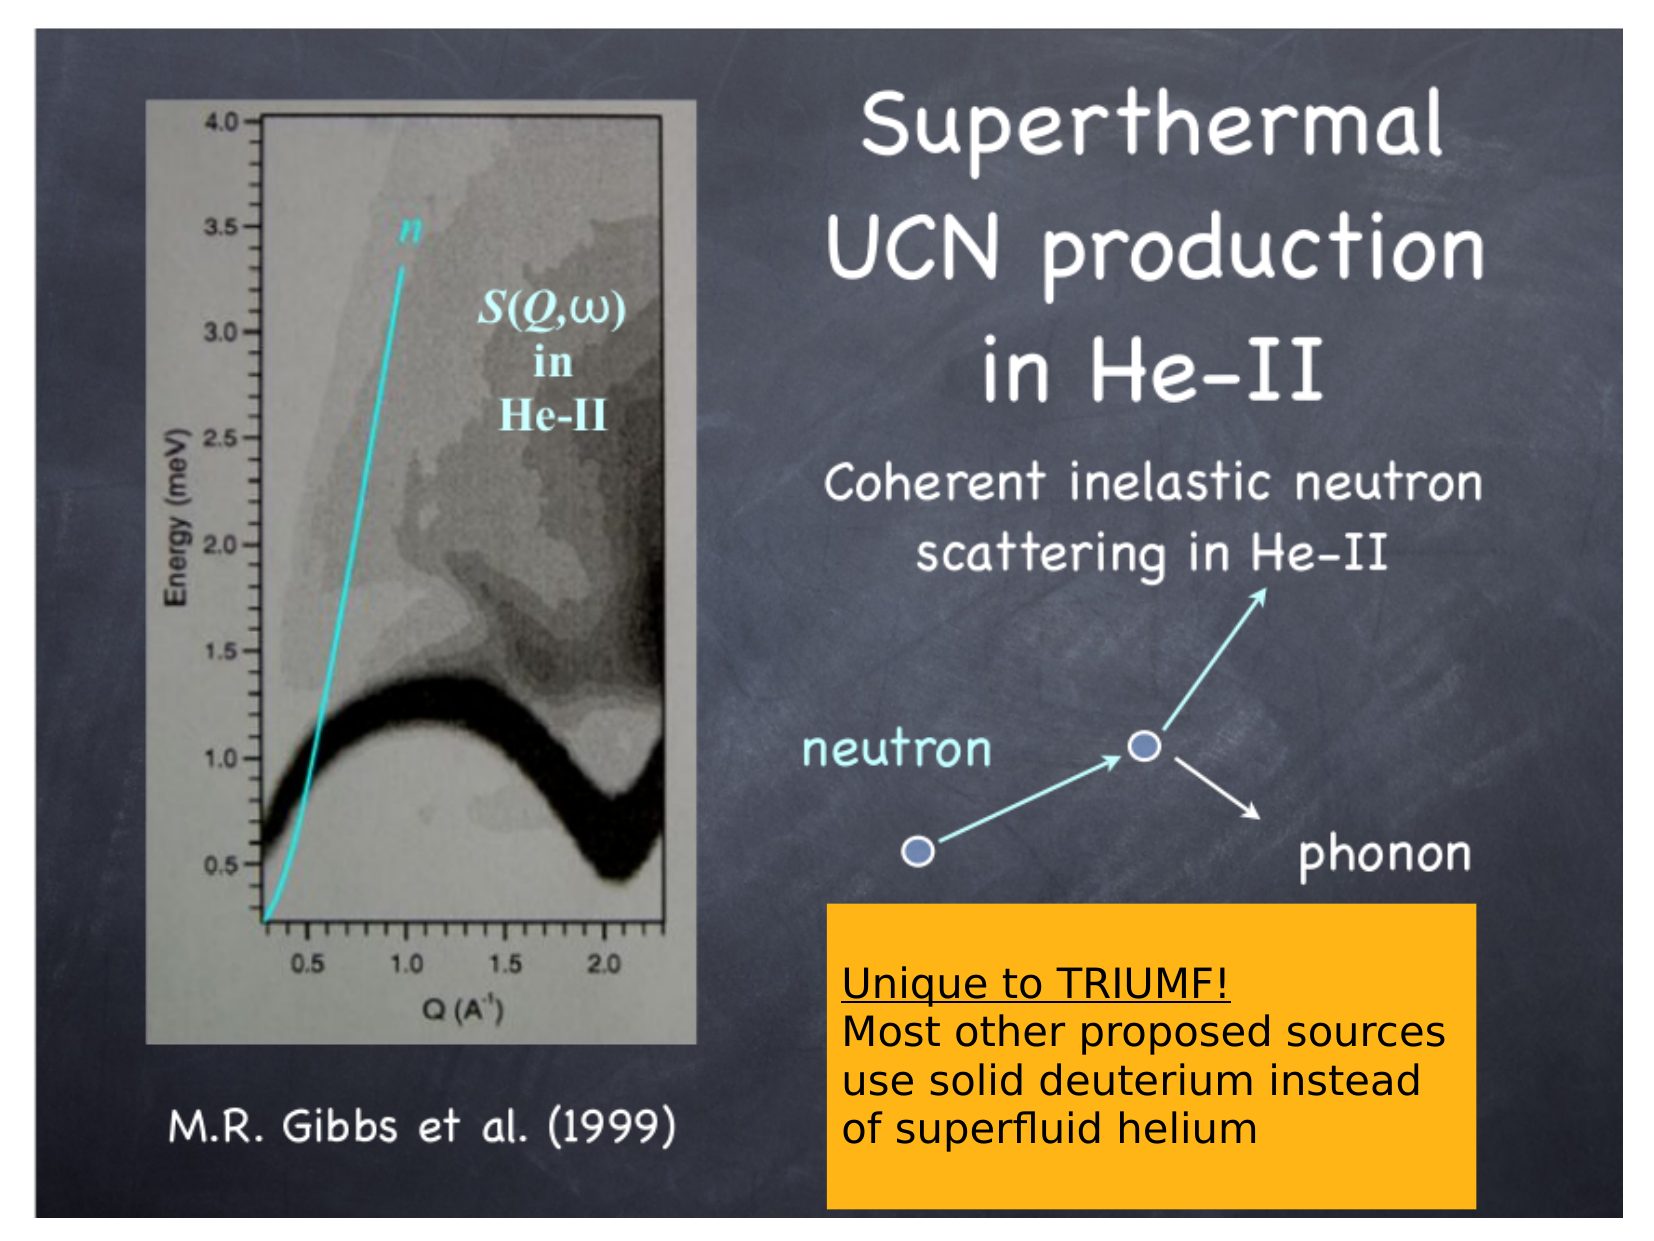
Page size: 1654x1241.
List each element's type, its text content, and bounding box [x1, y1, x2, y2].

picture [29, 27, 1623, 1218]
text_box Unique to TRIUMF! Most other proposed sources use solid deuterium instead of superfluid helium [826, 903, 1477, 1210]
